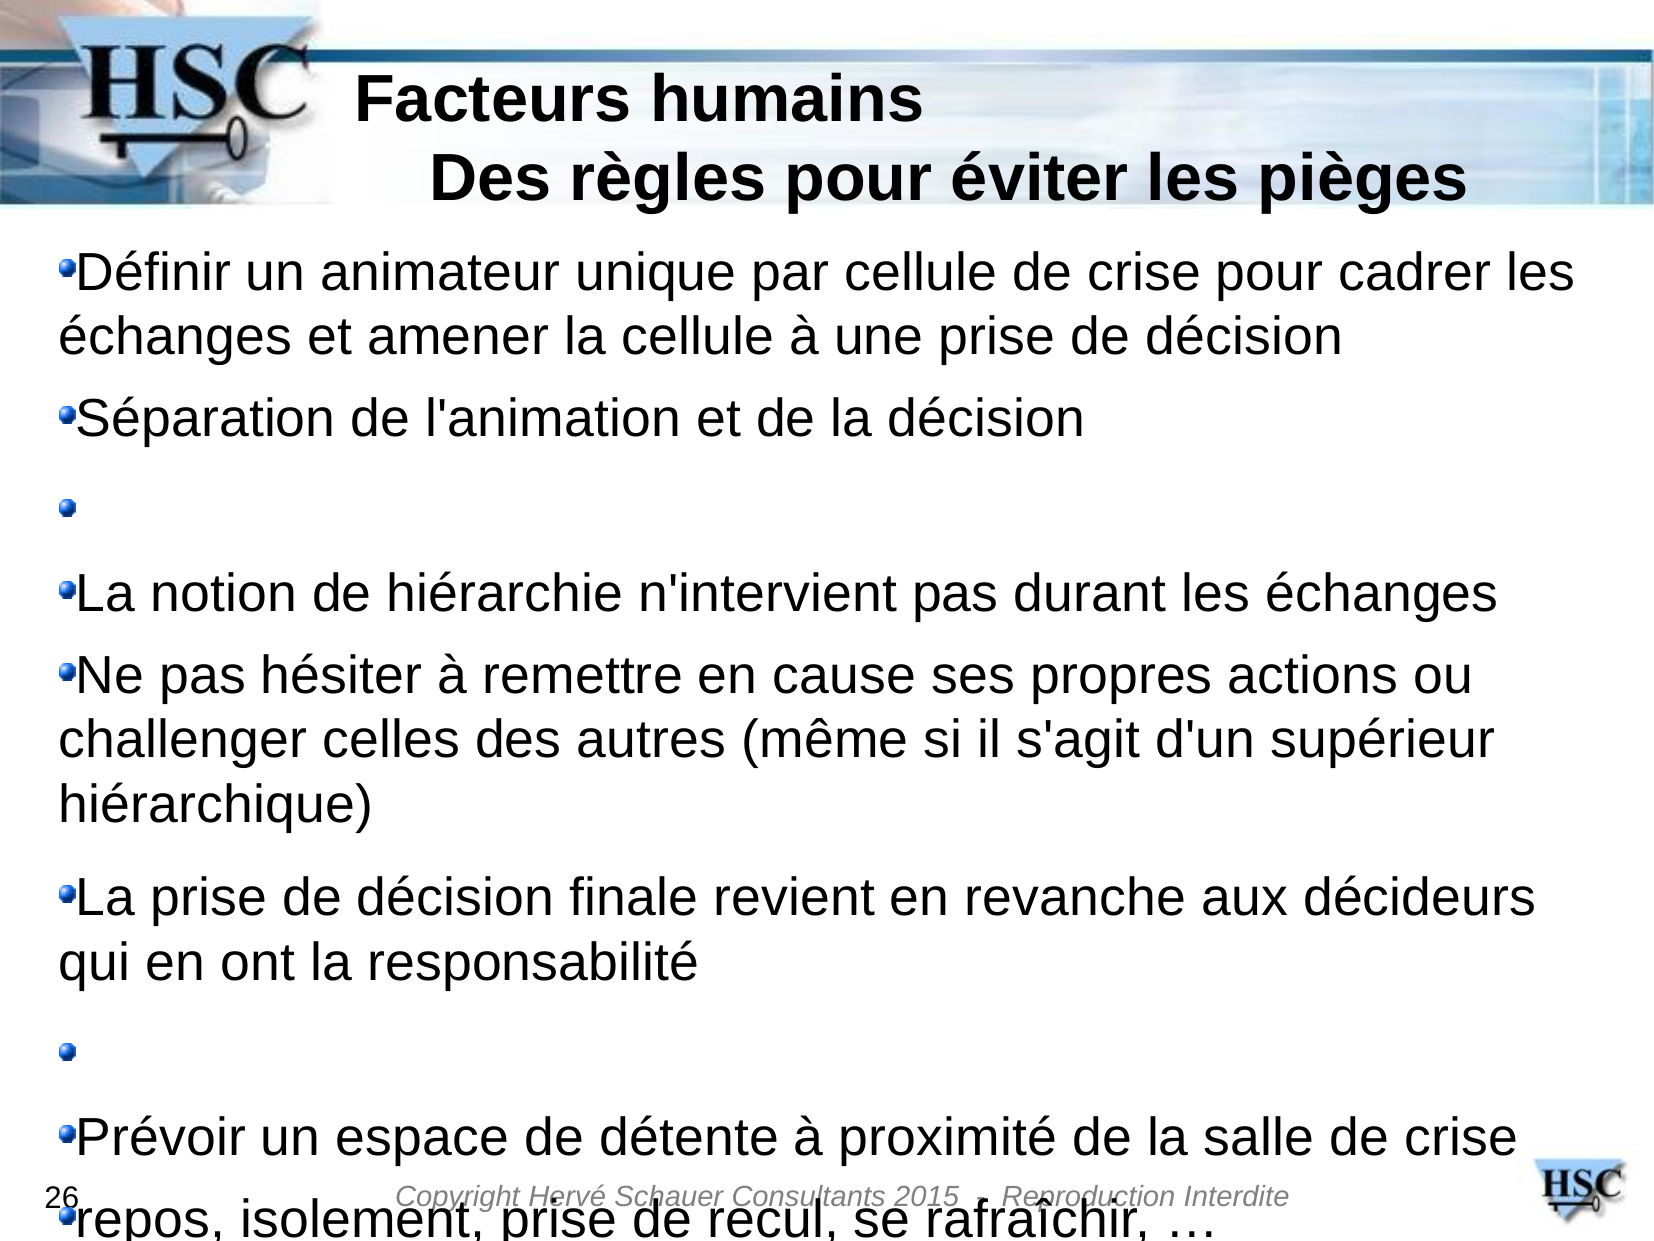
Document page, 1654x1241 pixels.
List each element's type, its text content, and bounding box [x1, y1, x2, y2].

title Facteurs humains Des règles pour éviter les pièges [354, 59, 1654, 210]
list Définir un animateur unique par cellule de crise pour cadrer les échanges et amener la cellule à une prise de décision Séparation de l'animation et de la décision La notion de hiérarchie n'intervient pas durant les échanges Ne pas hésiter à remettre en cause ses propres actions ou challenger celles des autres (même si il s'agit d'un supérieur hiérarchique) La prise de décision finale revient en revanche aux décideurs qui en ont la responsabilité Prévoir un espace de détente à proximité de la salle de crise repos, isolement, prise de recul, se rafraîchir, … [59, 236, 1625, 1152]
